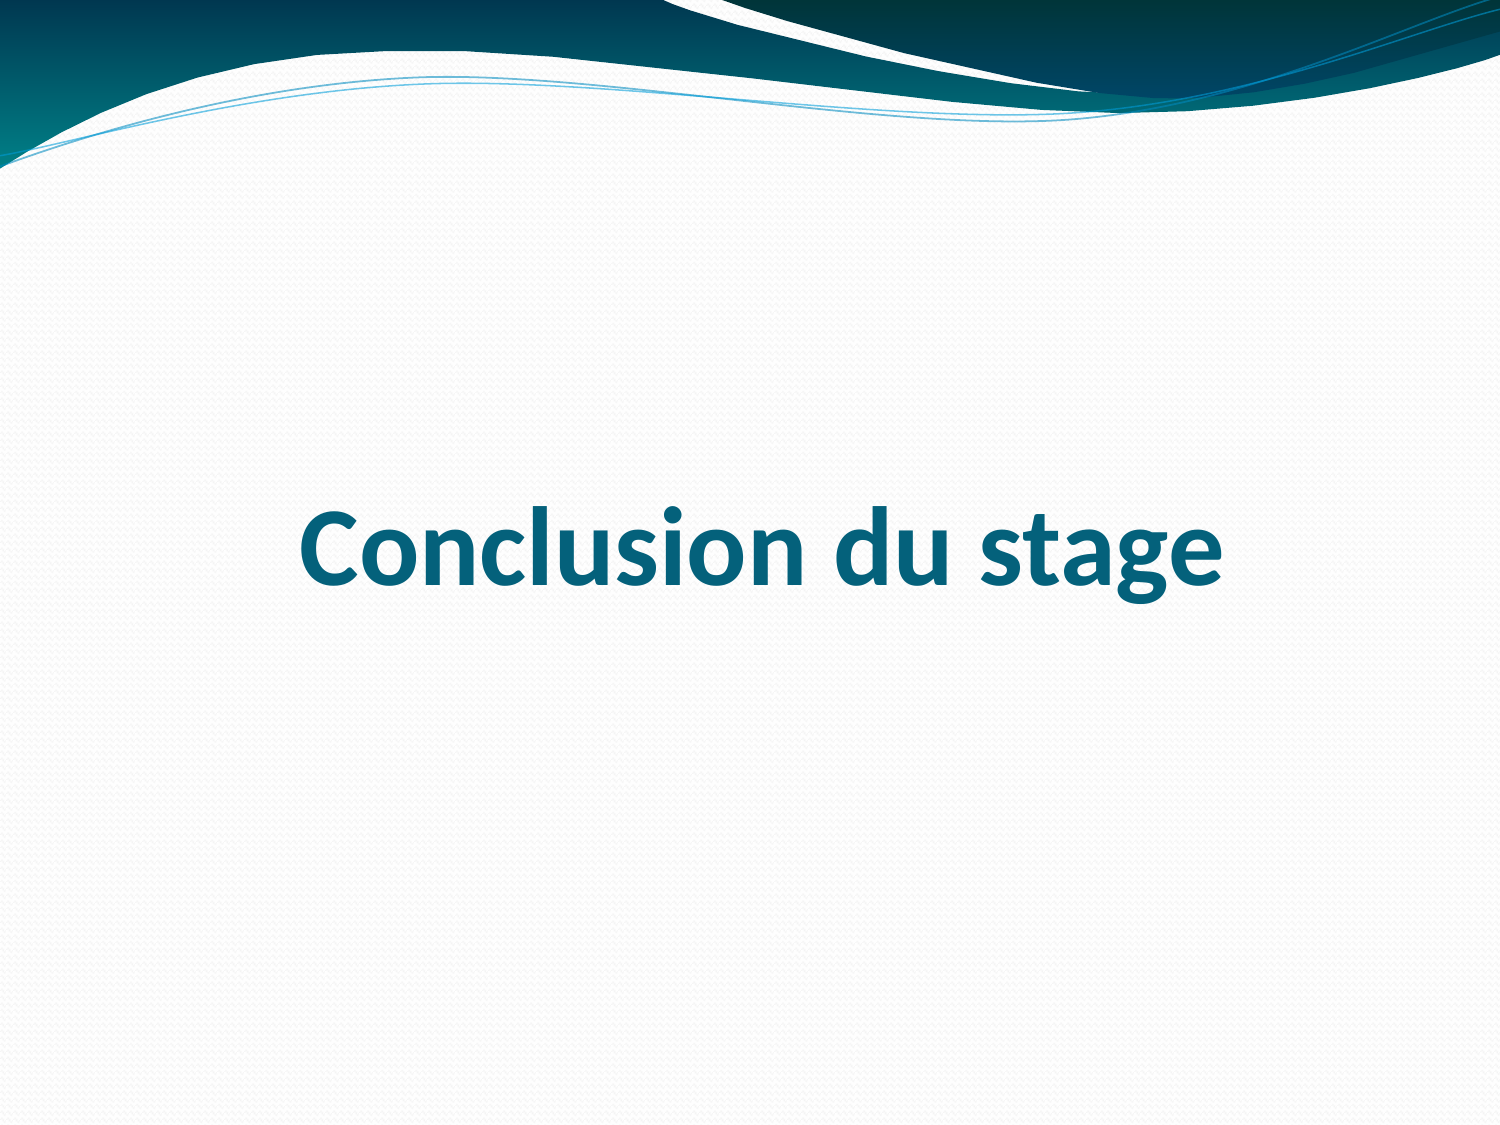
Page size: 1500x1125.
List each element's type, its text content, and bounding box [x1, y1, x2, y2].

title Conclusion du stage [64, 420, 1461, 609]
